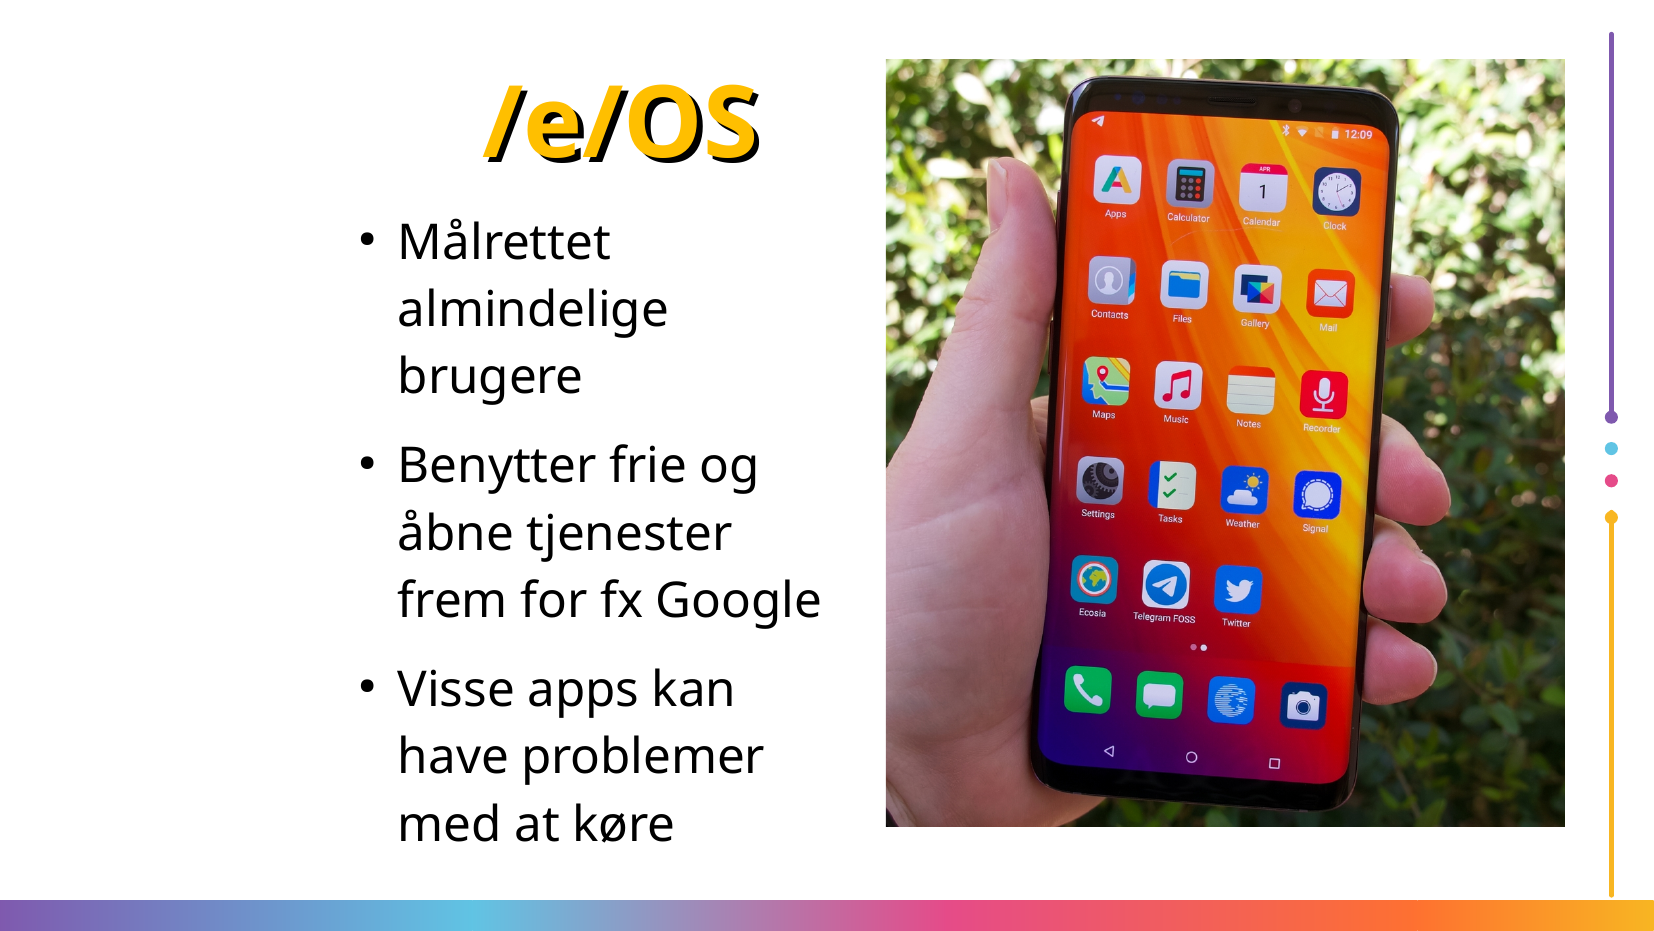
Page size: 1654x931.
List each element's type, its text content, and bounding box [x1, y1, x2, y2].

title /e/OS [265, 29, 975, 207]
list Målrettet almindelige brugere Benytter frie og åbne tjenester frem for fx Google Visse apps kan have problemer med at køre [345, 206, 827, 886]
picture [885, 58, 1565, 827]
